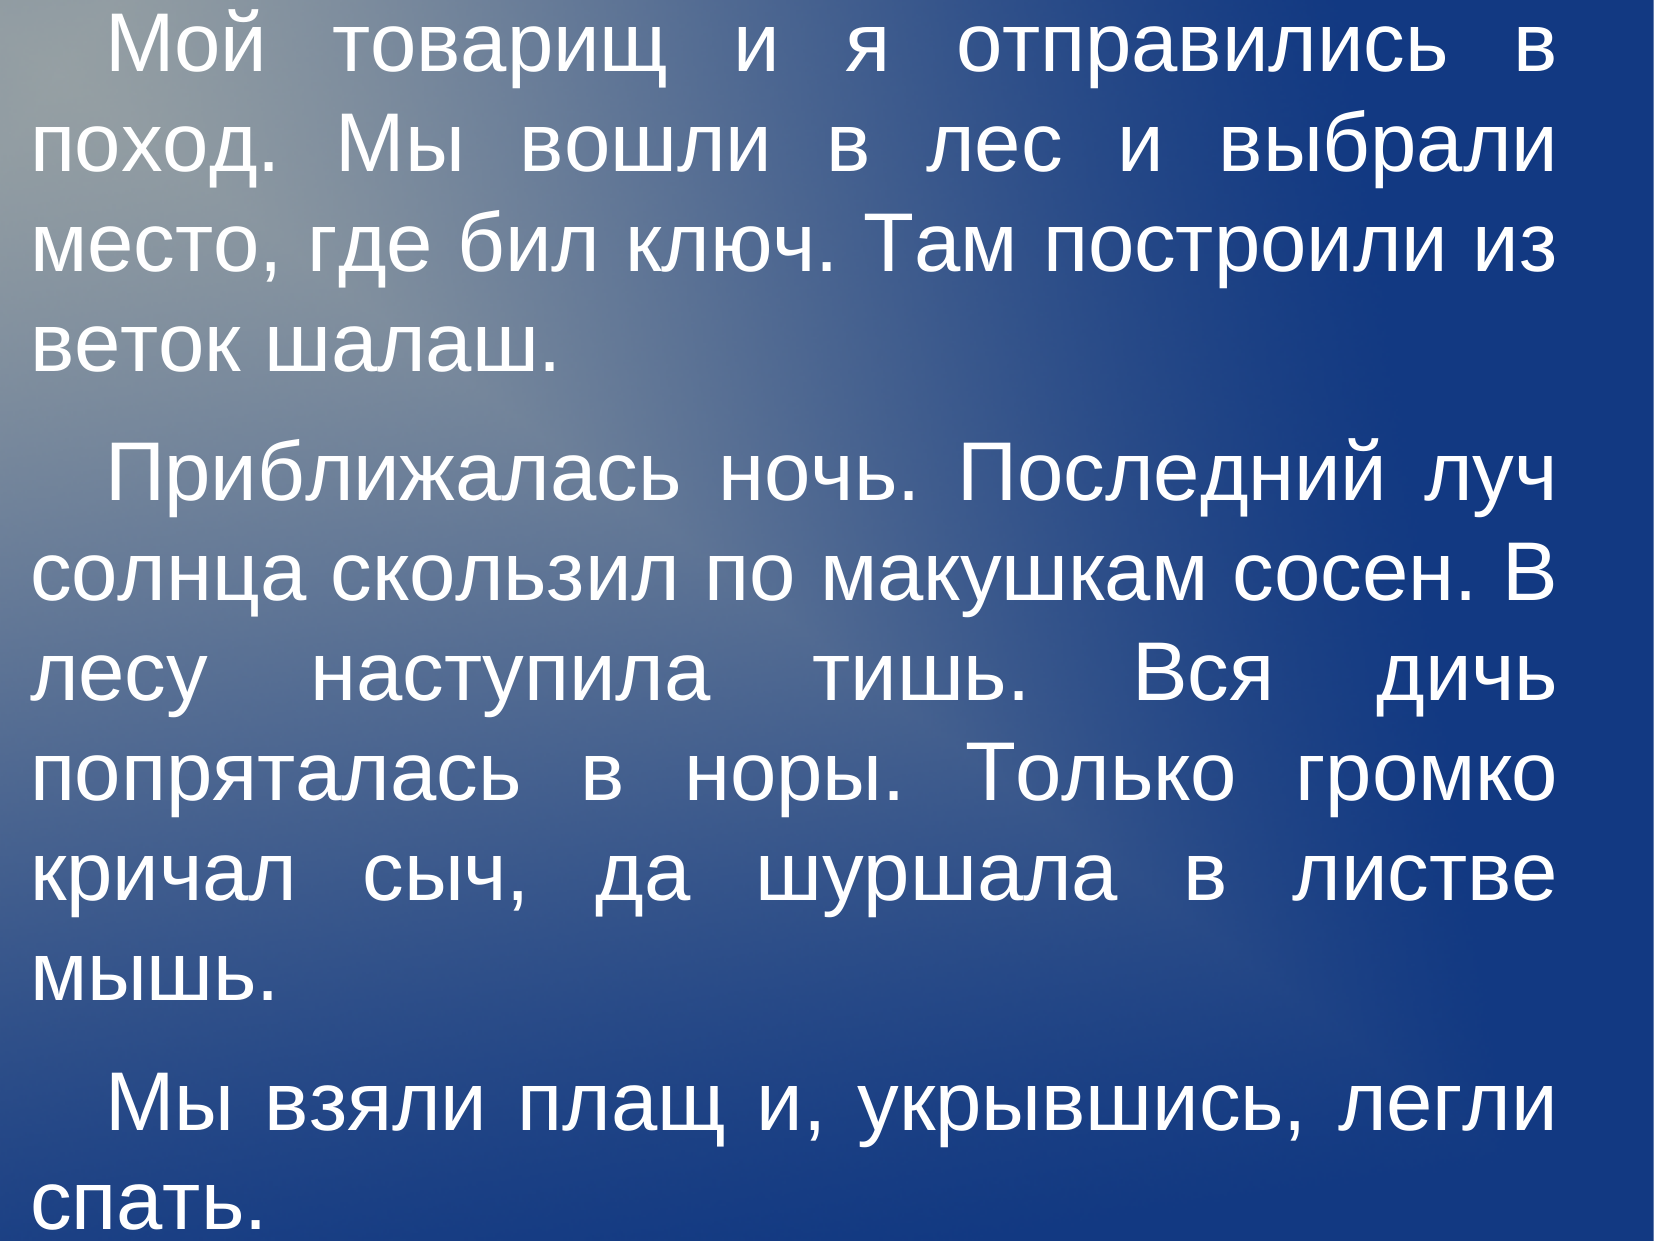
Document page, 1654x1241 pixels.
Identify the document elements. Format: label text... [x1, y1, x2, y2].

subtitle Мой товарищ и я отправились в поход. Мы вошли в лес и выбрали место, где бил ключ. Там построили из веток шалаш. Приближалась ночь. Последний луч солнца скользил по макушкам сосен. В лесу наступила тишь. Вся дичь попряталась в норы. Только громко кричал сыч, да шуршала в листве мышь. Мы взяли плащ и, укрывшись, легли спать. [29, 0, 1559, 1241]
